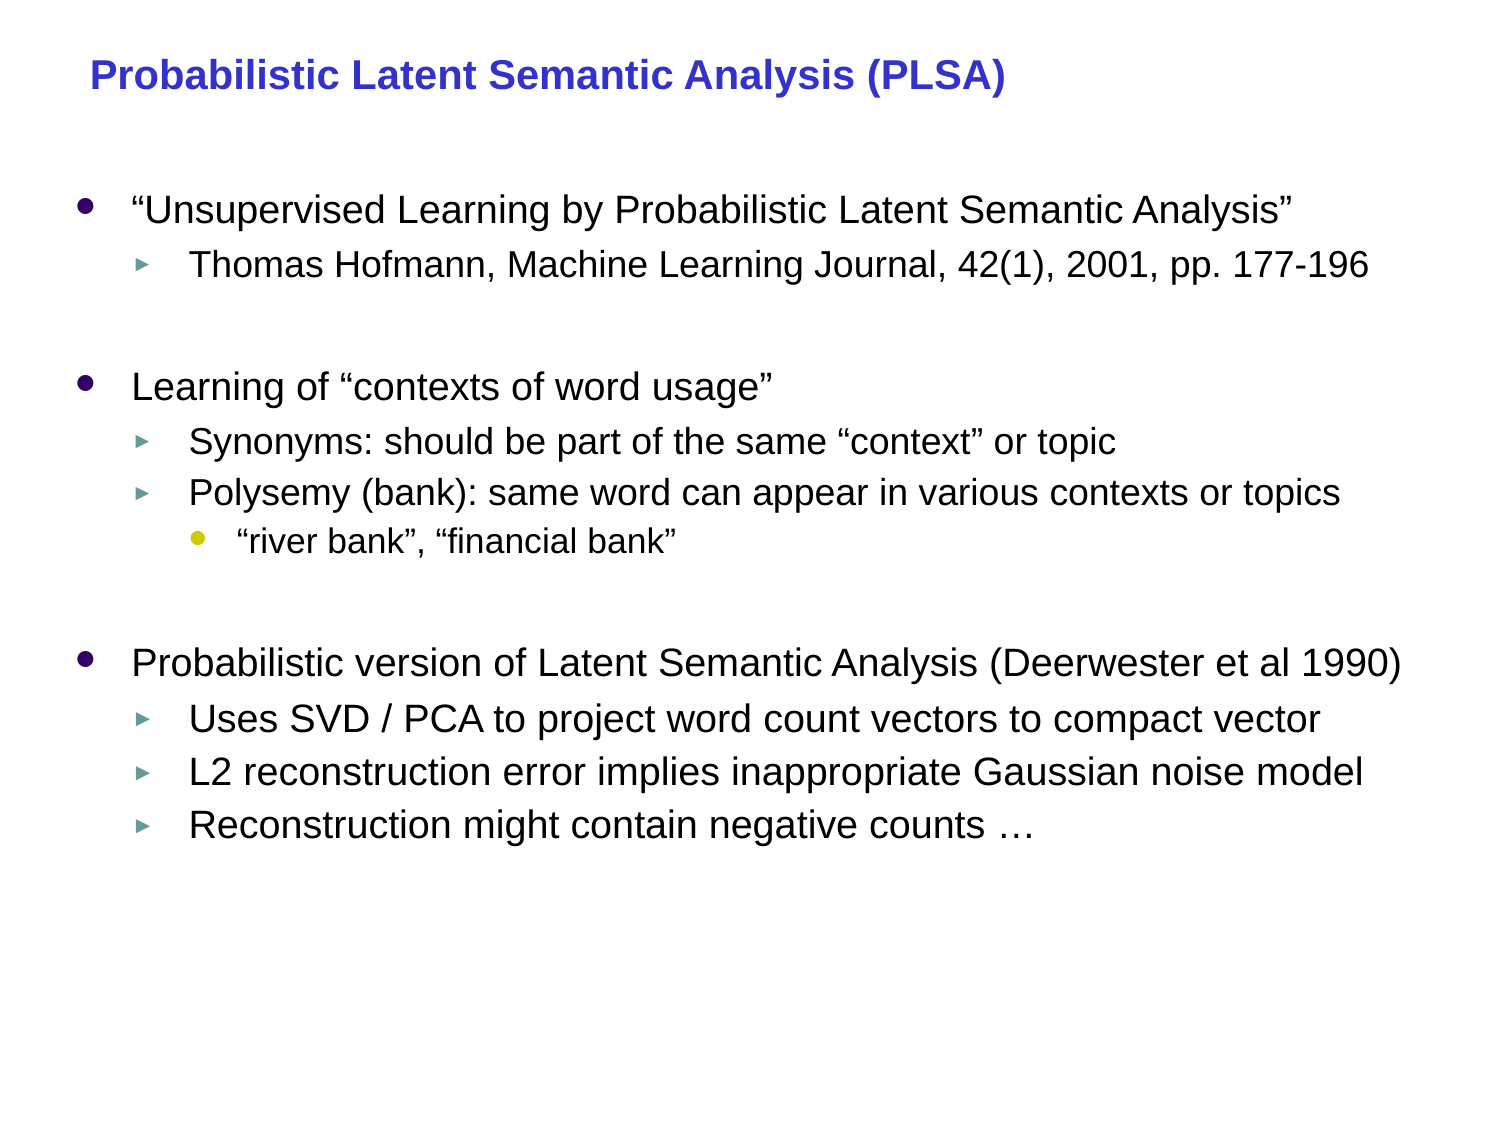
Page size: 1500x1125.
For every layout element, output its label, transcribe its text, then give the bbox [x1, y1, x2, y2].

list “Unsupervised Learning by Probabilistic Latent Semantic Analysis” Thomas Hofmann, Machine Learning Journal, 42(1), 2001, pp. 177-196 Learning of “contexts of word usage” Synonyms: should be part of the same “context” or topic Polysemy (bank): same word can appear in various contexts or topics “river bank”, “financial bank” Probabilistic version of Latent Semantic Analysis (Deerwester et al 1990) Uses SVD / PCA to project word count vectors to compact vector L2 reconstruction error implies inappropriate Gaussian noise model Reconstruction might contain negative counts … [75, 187, 1425, 1088]
title Probabilistic Latent Semantic Analysis (PLSA) [75, 37, 1426, 113]
